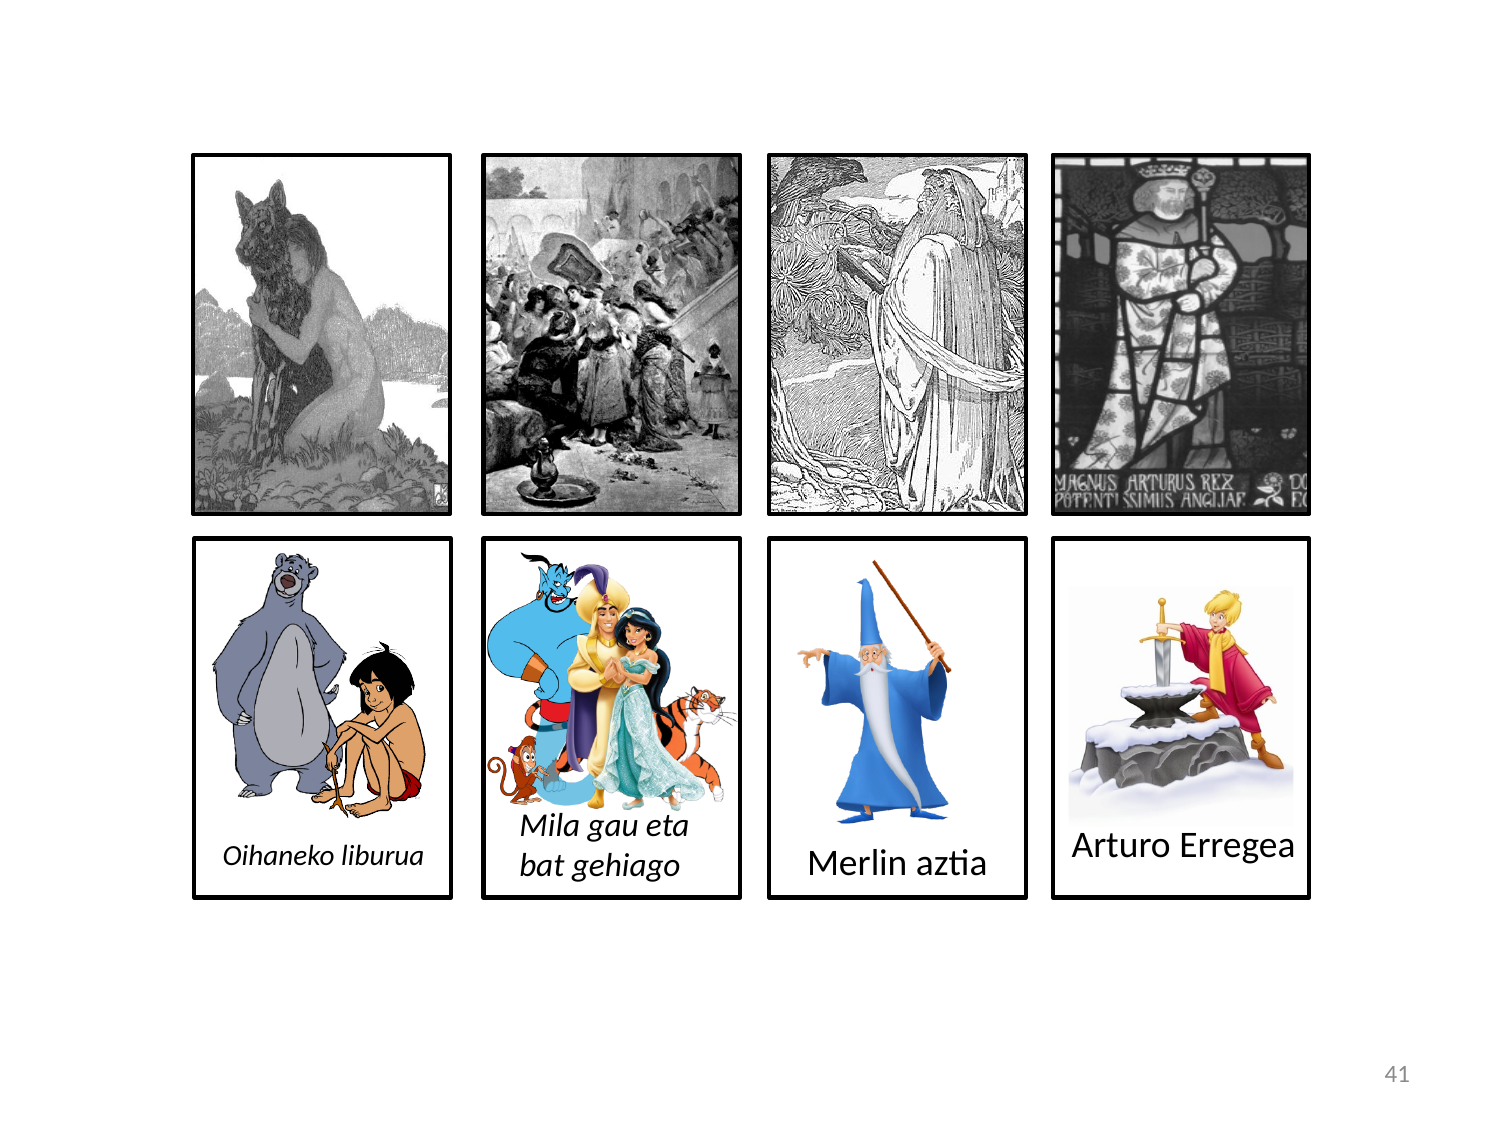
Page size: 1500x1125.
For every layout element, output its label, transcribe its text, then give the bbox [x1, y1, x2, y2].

text_box Arturo Erregea [1056, 812, 1311, 873]
picture [797, 559, 952, 824]
picture [771, 157, 1024, 512]
slide_number <numéro> [1074, 1042, 1425, 1103]
text_box Oihaneko liburua [207, 828, 440, 879]
picture [486, 157, 738, 512]
text_box Mila gau eta bat gehiago [504, 815, 705, 891]
picture [207, 549, 426, 819]
picture [195, 157, 448, 512]
picture [1068, 586, 1294, 812]
picture [466, 542, 738, 831]
picture [1055, 157, 1307, 512]
text_box Merlin aztia [792, 830, 1003, 891]
